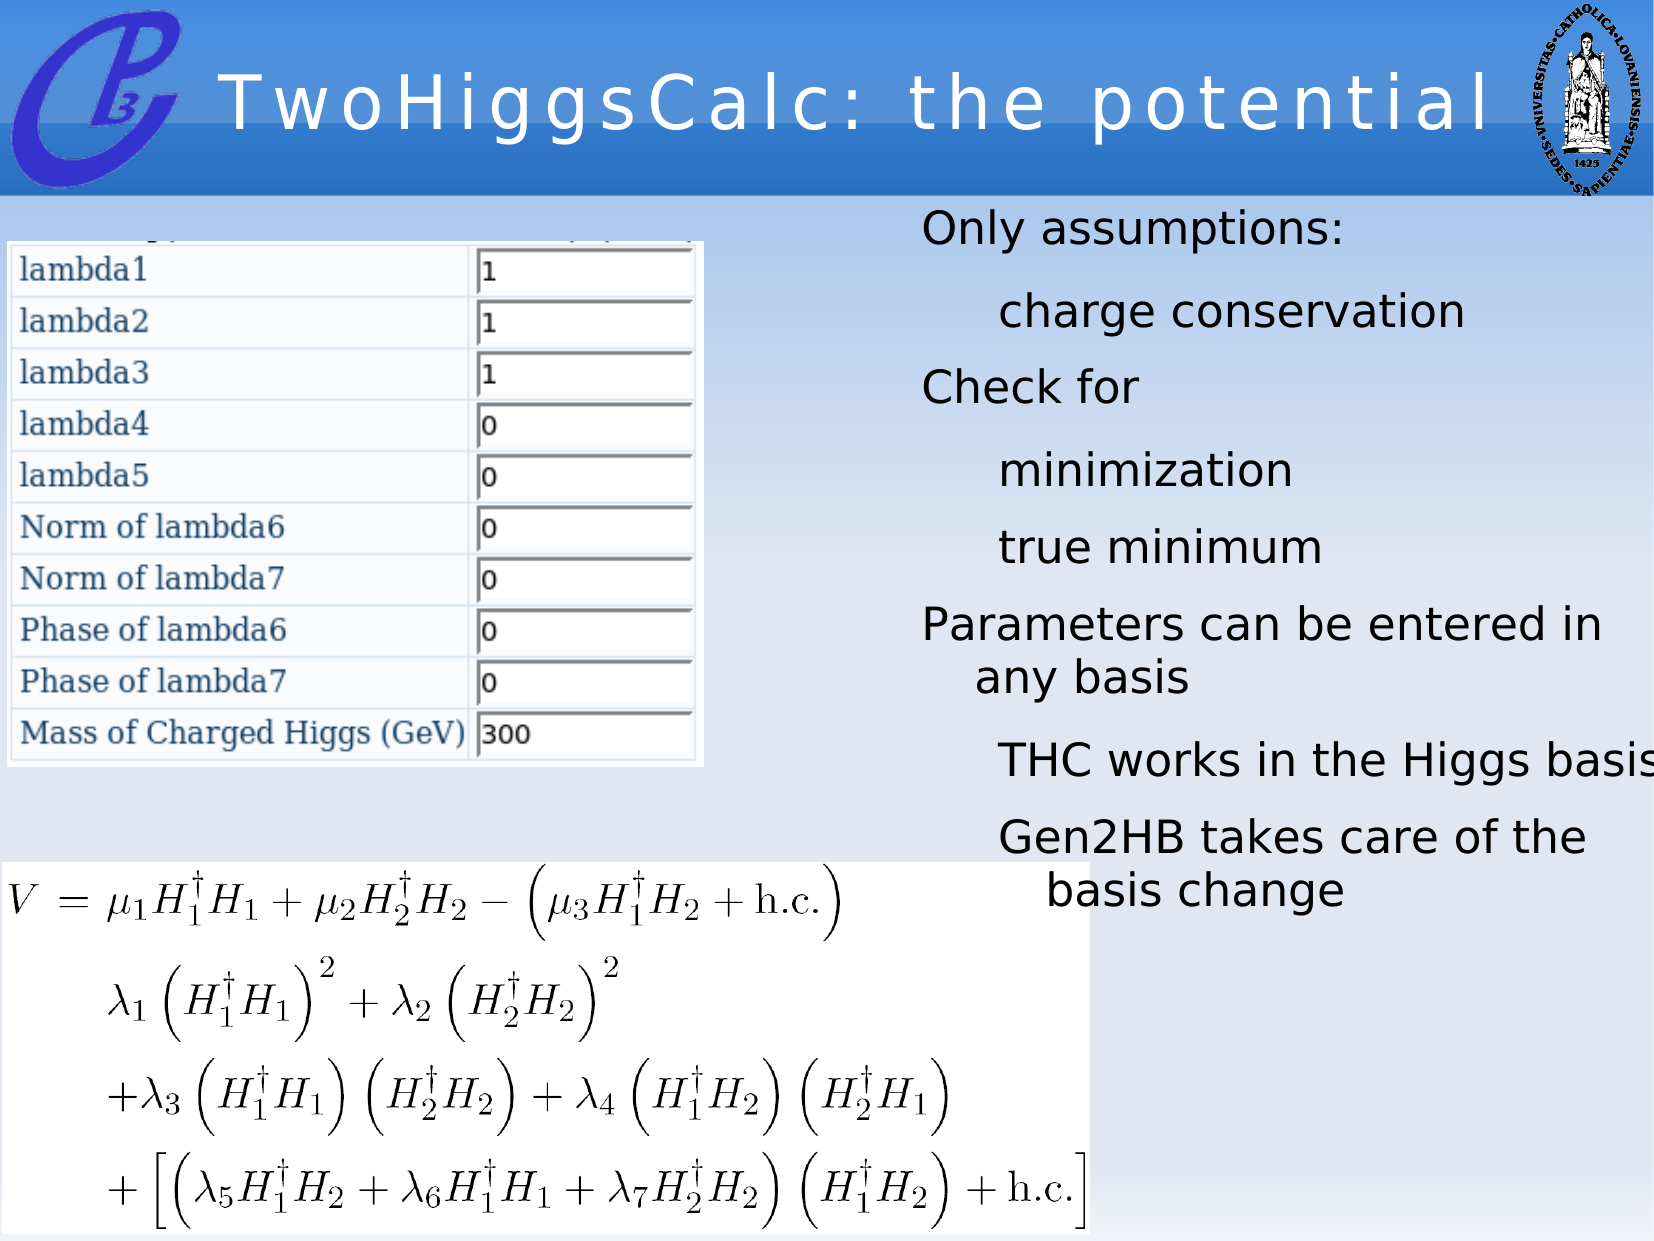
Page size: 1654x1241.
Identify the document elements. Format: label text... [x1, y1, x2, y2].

list Only assumptions: charge conservation Check for minimization true minimum Parameters can be entered in any basis THC works in the Higgs basis Gen2HB takes care of the basis change [903, 201, 1654, 971]
title TwoHiggsCalc: the potential [218, 29, 1501, 178]
picture [0, 0, 1654, 1241]
